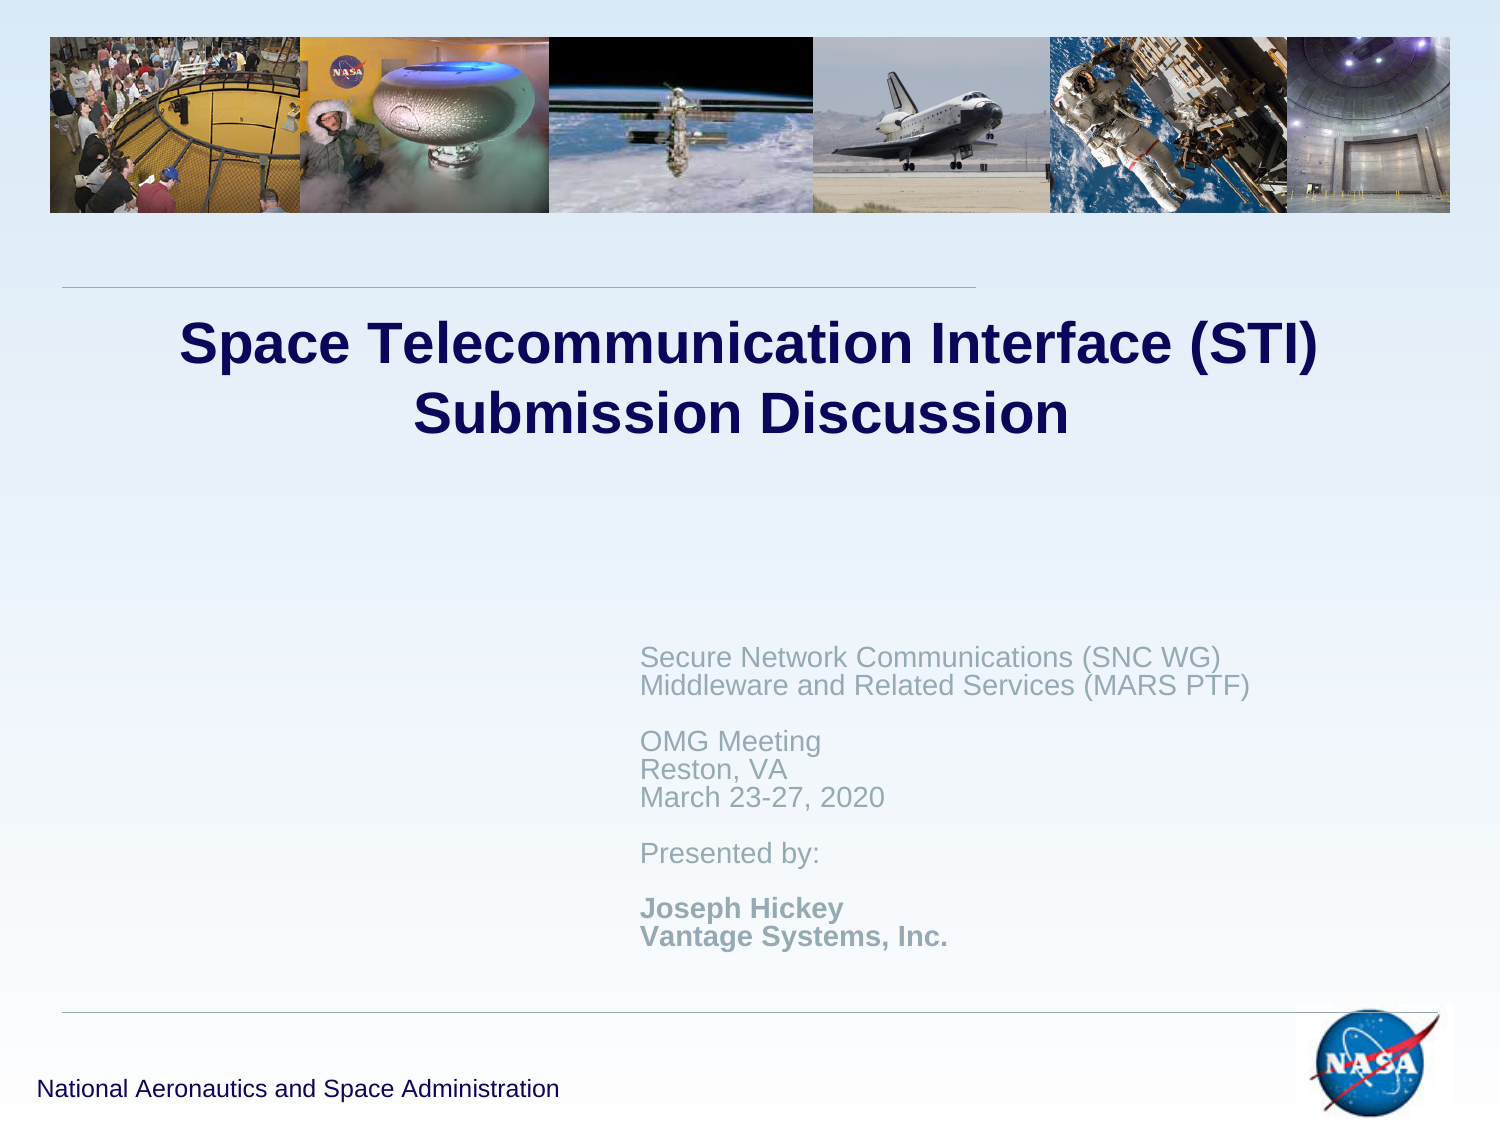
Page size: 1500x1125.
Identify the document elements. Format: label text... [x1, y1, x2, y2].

picture [50, 37, 1450, 213]
picture [1296, 1004, 1454, 1123]
subtitle Secure Network Communications (SNC WG) Middleware and Related Services (MARS PTF) OMG Meeting Reston, VA March 23-27, 2020 Presented by: Joseph Hickey Vantage Systems, Inc. [624, 637, 1450, 1013]
title Space Telecommunication Interface (STI) Submission Discussion [112, 324, 1388, 426]
